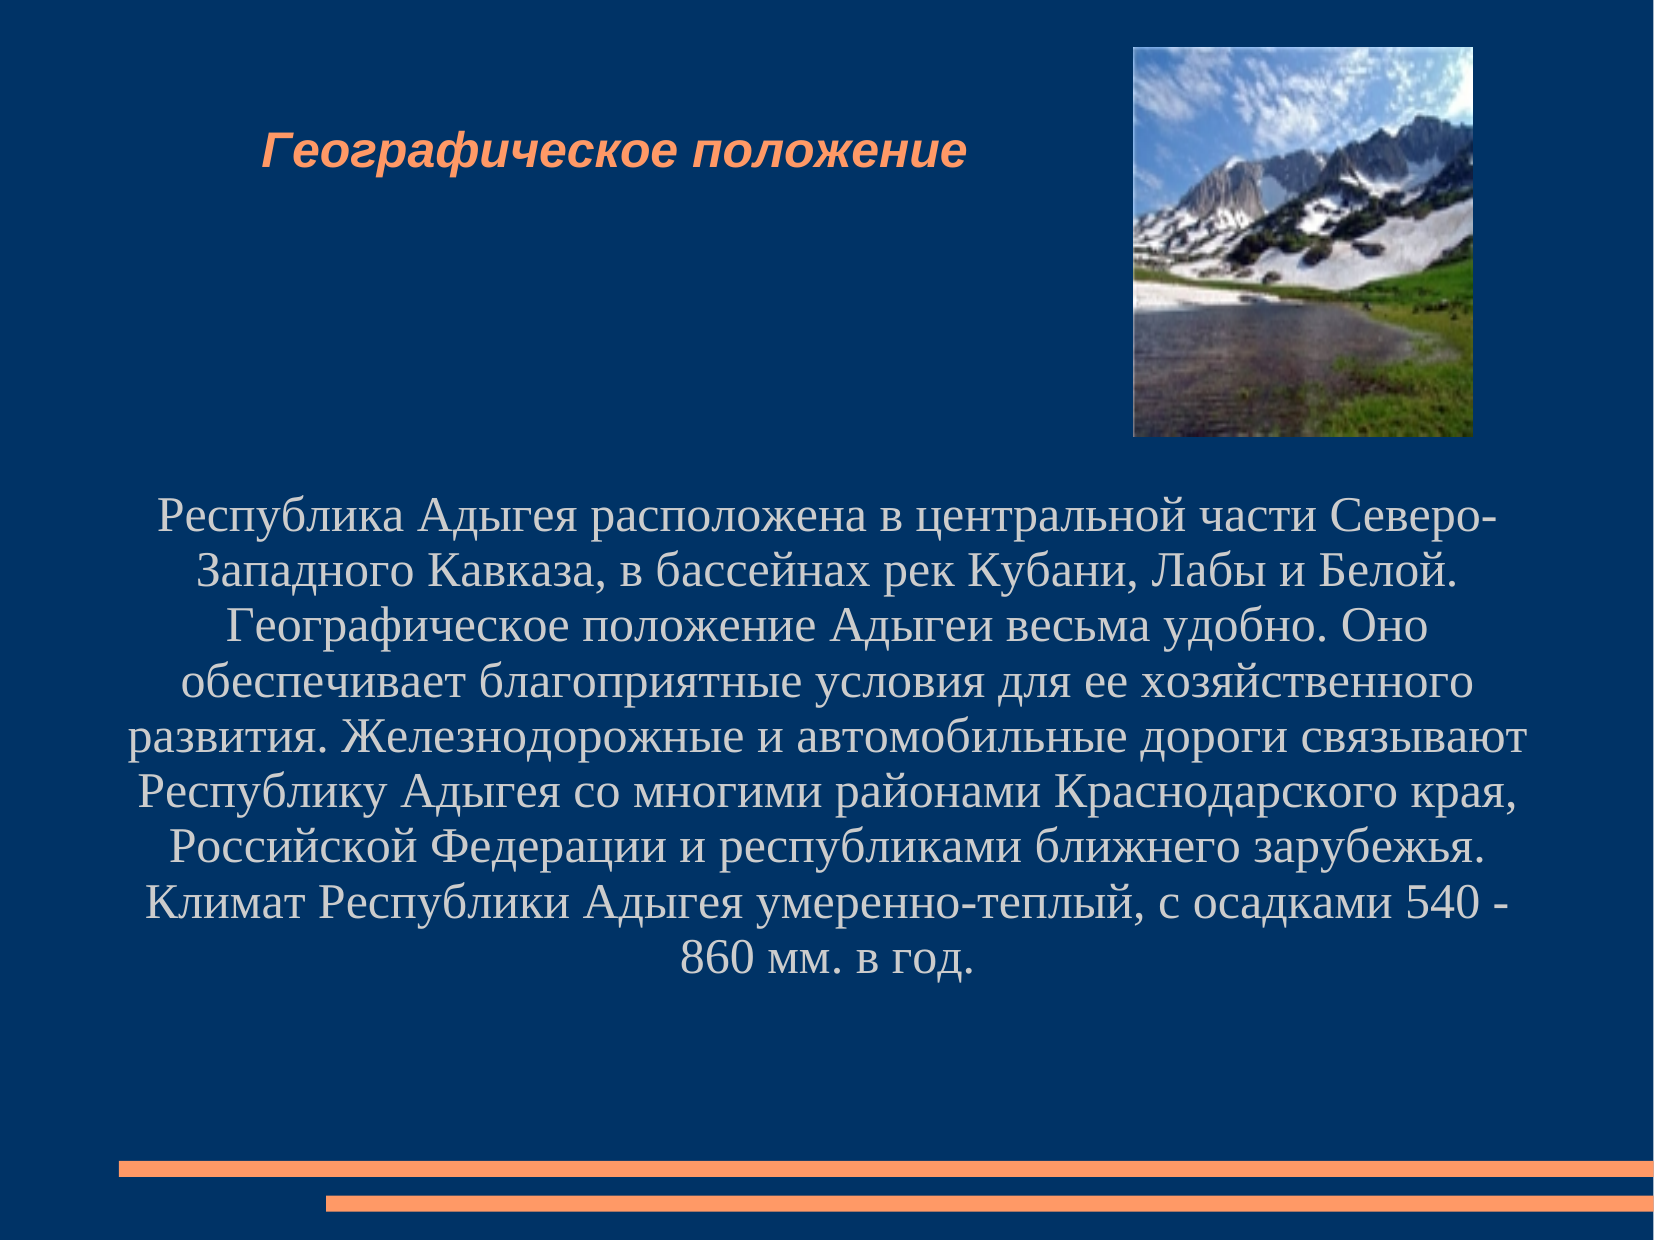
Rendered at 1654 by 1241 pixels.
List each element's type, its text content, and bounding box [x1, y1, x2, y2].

picture [1133, 47, 1473, 438]
subtitle Республика Адыгея расположена в центральной части Северо-Западного Кавказа, в бассейнах рек Кубани, Лабы и Белой. Географическое положение Адыгеи весьма удобно. Оно обеспечивает благоприятные условия для ее хозяйственного развития. Железнодорожные и автомобильные дороги связывают Республику Адыгея со многими районами Краснодарского края, Российской Федерации и республиками ближнего зарубежья. Климат Республики Адыгея умеренно-теплый, с осадками 540 - 860 мм. в год. [121, 344, 1534, 1127]
title Географическое положение [121, 46, 1534, 254]
